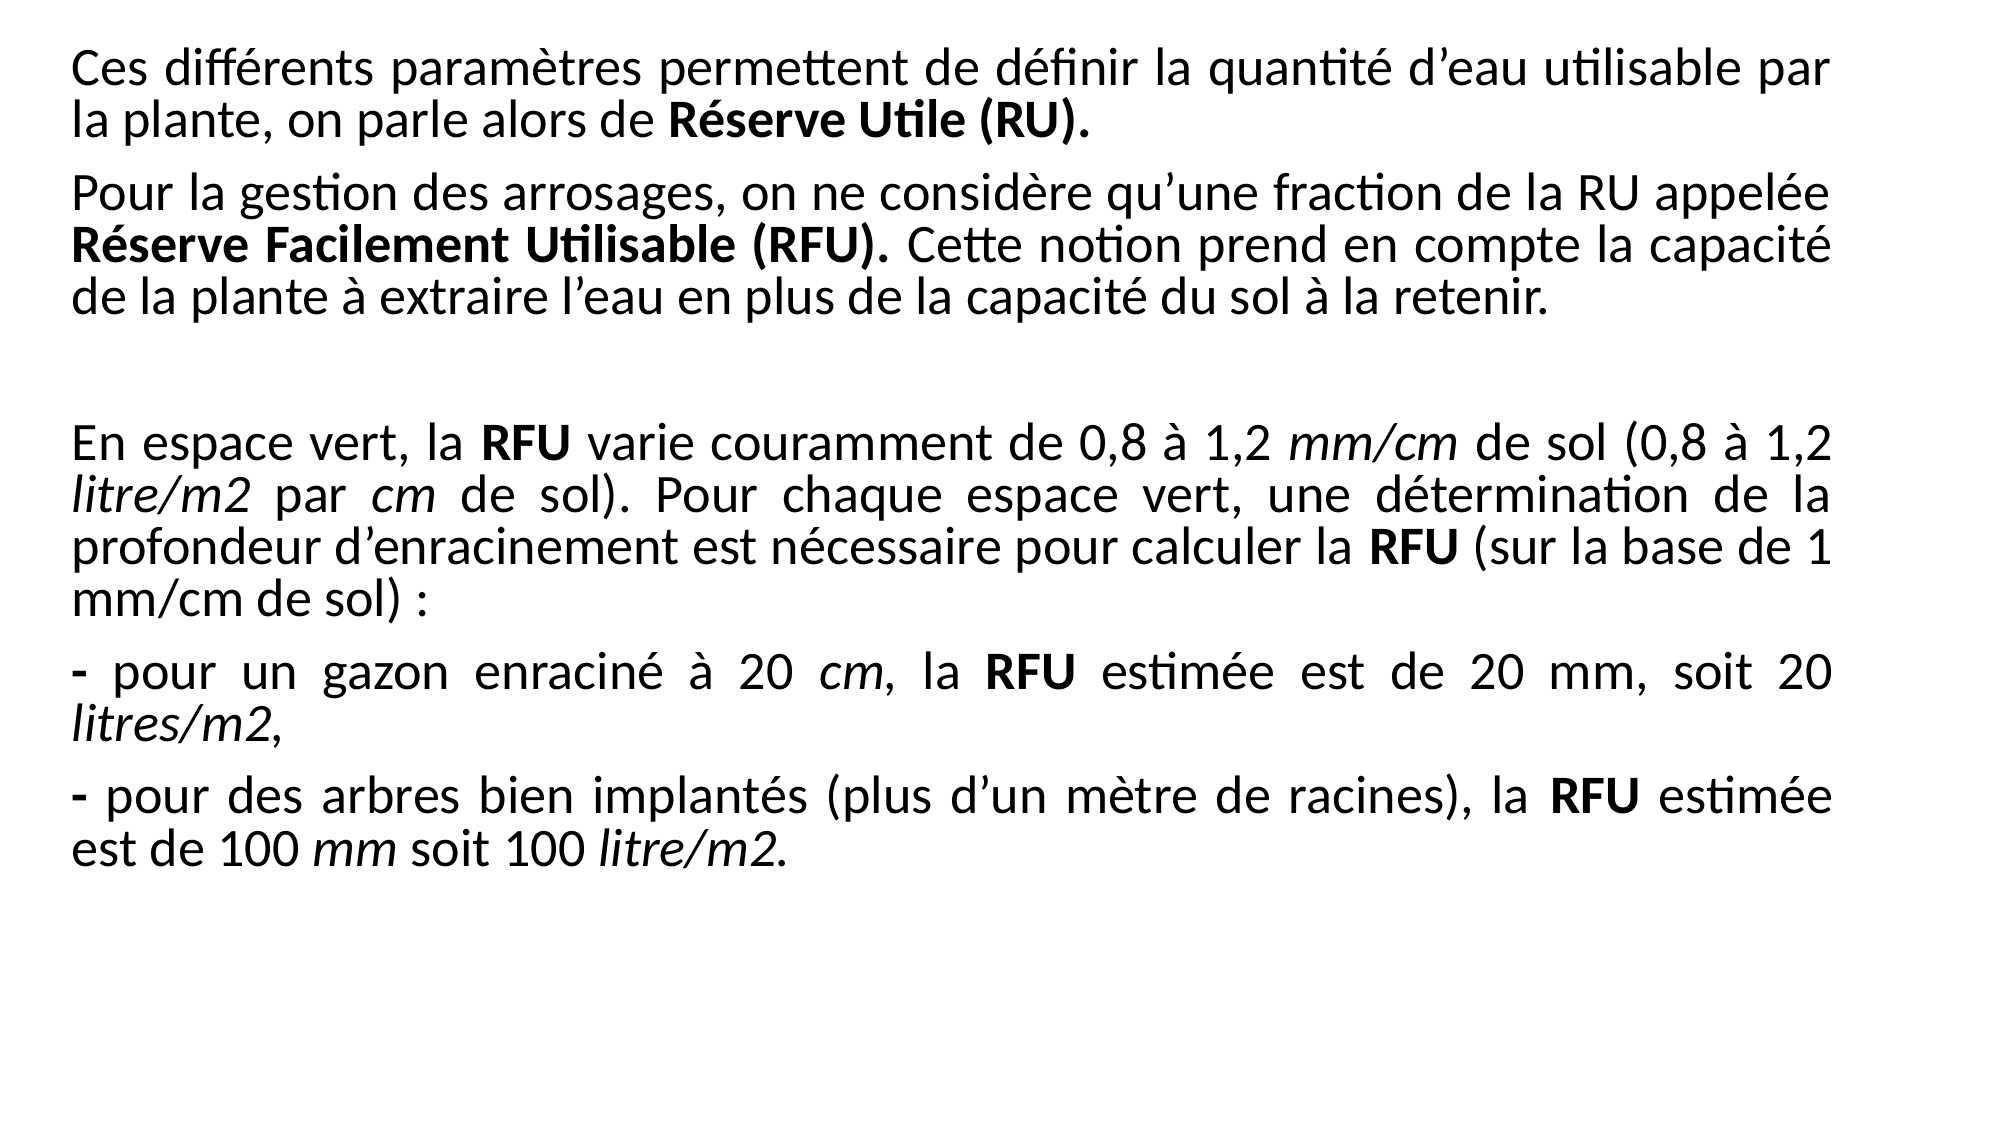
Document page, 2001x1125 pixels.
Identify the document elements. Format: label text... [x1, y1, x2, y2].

list Ces différents paramètres permettent de définir la quantité d’eau utilisable par la plante, on parle alors de Réserve Utile (RU). Pour la gestion des arrosages, on ne considère qu’une fraction de la RU appelée Réserve Facilement Utilisable (RFU). Cette notion prend en compte la capacité de la plante à extraire l’eau en plus de la capacité du sol à la retenir. En espace vert, la RFU varie couramment de 0,8 à 1,2 mm/cm de sol (0,8 à 1,2 litre/m2 par cm de sol). Pour chaque espace vert, une détermination de la profondeur d’enracinement est nécessaire pour calculer la RFU (sur la base de 1 mm/cm de sol) : - pour un gazon enraciné à 20 cm, la RFU estimée est de 20 mm, soit 20 litres/m2, - pour des arbres bien implantés (plus d’un mètre de racines), la RFU estimée est de 100 mm soit 100 litre/m2. [56, 36, 1849, 1105]
